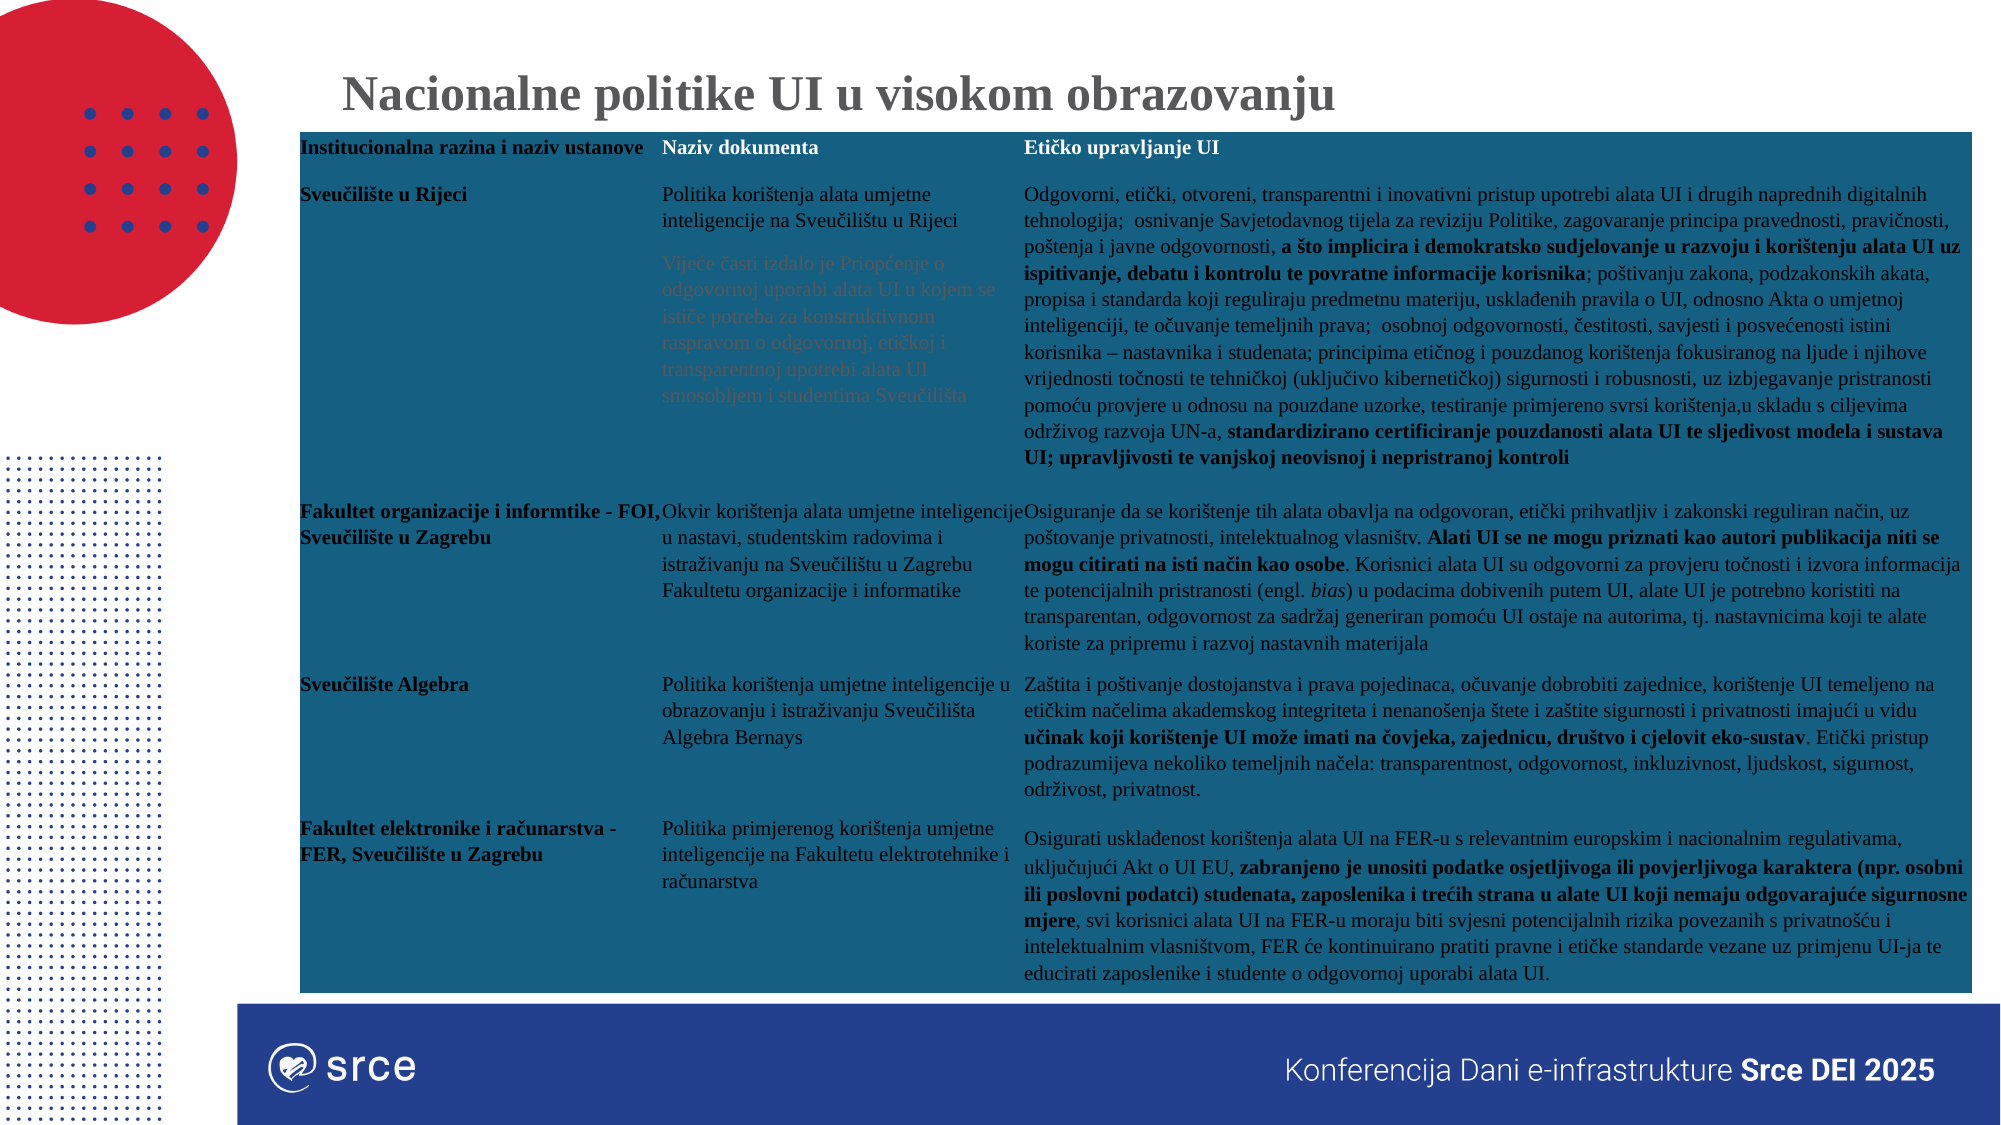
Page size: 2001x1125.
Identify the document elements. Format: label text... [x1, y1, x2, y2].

table_cell Okvir korištenja alata umjetne inteligencije u nastavi, studentskim radovima i istraživanju na Sveučilištu u Zagrebu Fakultetu organizacije i informatike [662, 496, 1024, 669]
table_cell Zaštita i poštivanje dostojanstva i prava pojedinaca, očuvanje dobrobiti zajednice, korištenje UI temeljeno na etičkim načelima akademskog integriteta i nenanošenja štete i zaštite sigurnosti i privatnosti imajući u vidu učinak koji korištenje UI može imati na čovjeka, zajednicu, društvo i cjelovit eko-sustav. Etički pristup podrazumijeva nekoliko temeljnih načela: transparentnost, odgovornost, inkluzivnost, ljudskost, sigurnost, održivost, privatnost. [1024, 669, 1972, 814]
table_cell Odgovorni, etički, otvoreni, transparentni i inovativni pristup upotrebi alata UI i drugih naprednih digitalnih tehnologija; osnivanje Savjetodavnog tijela za reviziju Politike, zagovaranje principa pravednosti, pravičnosti, poštenja i javne odgovornosti, a što implicira i demokratsko sudjelovanje u razvoju i korištenju alata UI uz ispitivanje, debatu i kontrolu te povratne informacije korisnika; poštivanju zakona, podzakonskih akata, propisa i standarda koji reguliraju predmetnu materiju, usklađenih pravila o UI, odnosno Akta o umjetnoj inteligenciji, te očuvanje temeljnih prava; osobnoj odgovornosti, čestitosti, savjesti i posvećenosti istini korisnika – nastavnika i studenata; principima etičnog i pouzdanog korištenja fokusiranog na ljude i njihove vrijednosti točnosti te tehničkoj (uključivo kibernetičkoj) sigurnosti i robusnosti, uz izbjegavanje pristranosti pomoću provjere u odnosu na pouzdane uzorke, testiranje primjereno svrsi korištenja,u skladu s ciljevima održivog razvoja UN-a, standardizirano certificiranje pouzdanosti alata UI te sljedivost modela i sustava UI; upravljivosti te vanjskoj neovisnoj i nepristranoj kontroli [1024, 179, 1972, 496]
table_header Naziv dokumenta [662, 132, 1024, 179]
text_box Nacionalne politike UI u visokom obrazovanju [327, 52, 1673, 129]
table_cell Osigurati usklađenost korištenja alata UI na FER-u s relevantnim europskim i nacionalnim regulativama, uključujući Akt o UI EU, zabranjeno je unositi podatke osjetljivoga ili povjerljivoga karaktera (npr. osobni ili poslovni podatci) studenata, zaposlenika i trećih strana u alate UI koji nemaju odgovarajuće sigurnosne mjere, svi korisnici alata UI na FER-u moraju biti svjesni potencijalnih rizika povezanih s privatnošću i intelektualnim vlasništvom, FER će kontinuirano pratiti pravne i etičke standarde vezane uz primjenu UI-ja te educirati zaposlenike i studente o odgovornoj uporabi alata UI. [1024, 814, 1972, 993]
table_cell Osiguranje da se korištenje tih alata obavlja na odgovoran, etički prihvatljiv i zakonski reguliran način, uz poštovanje privatnosti, intelektualnog vlasništv. Alati UI se ne mogu priznati kao autori publikacija niti se mogu citirati na isti način kao osobe. Korisnici alata UI su odgovorni za provjeru točnosti i izvora informacija te potencijalnih pristranosti (engl. bias) u podacima dobivenih putem UI, alate UI je potrebno koristiti na transparentan, odgovornost za sadržaj generiran pomoću UI ostaje na autorima, tj. nastavnicima koji te alate koriste za pripremu i razvoj nastavnih materijala [1024, 496, 1972, 669]
table_cell Politika korištenja umjetne inteligencije u obrazovanju i istraživanju Sveučilišta Algebra Bernays [662, 669, 1024, 814]
table_cell Politika primjerenog korištenja umjetne inteligencije na Fakultetu elektrotehnike i računarstva [662, 814, 1024, 993]
table_header Etičko upravljanje UI [1024, 132, 1972, 179]
table_cell Sveučilište Algebra [300, 669, 662, 814]
table_cell Fakultet organizacije i informtike - FOI, Sveučilište u Zagrebu [300, 496, 662, 669]
table_cell Sveučilište u Rijeci [300, 179, 662, 496]
table_cell Politika korištenja alata umjetne inteligencije na Sveučilištu u Rijeci Vijeće časti izdalo je Priopćenje o odgovornoj uporabi alata UI u kojem se ističe potreba za konstruktivnom raspravom o odgovornoj, etičkoj i transparentnoj upotrebi alata UI smosobljem i studentima Sveučilišta [662, 179, 1024, 496]
table_header Institucionalna razina i naziv ustanove [300, 132, 662, 179]
table_cell Fakultet elektronike i računarstva - FER, Sveučilište u Zagrebu [300, 814, 662, 993]
